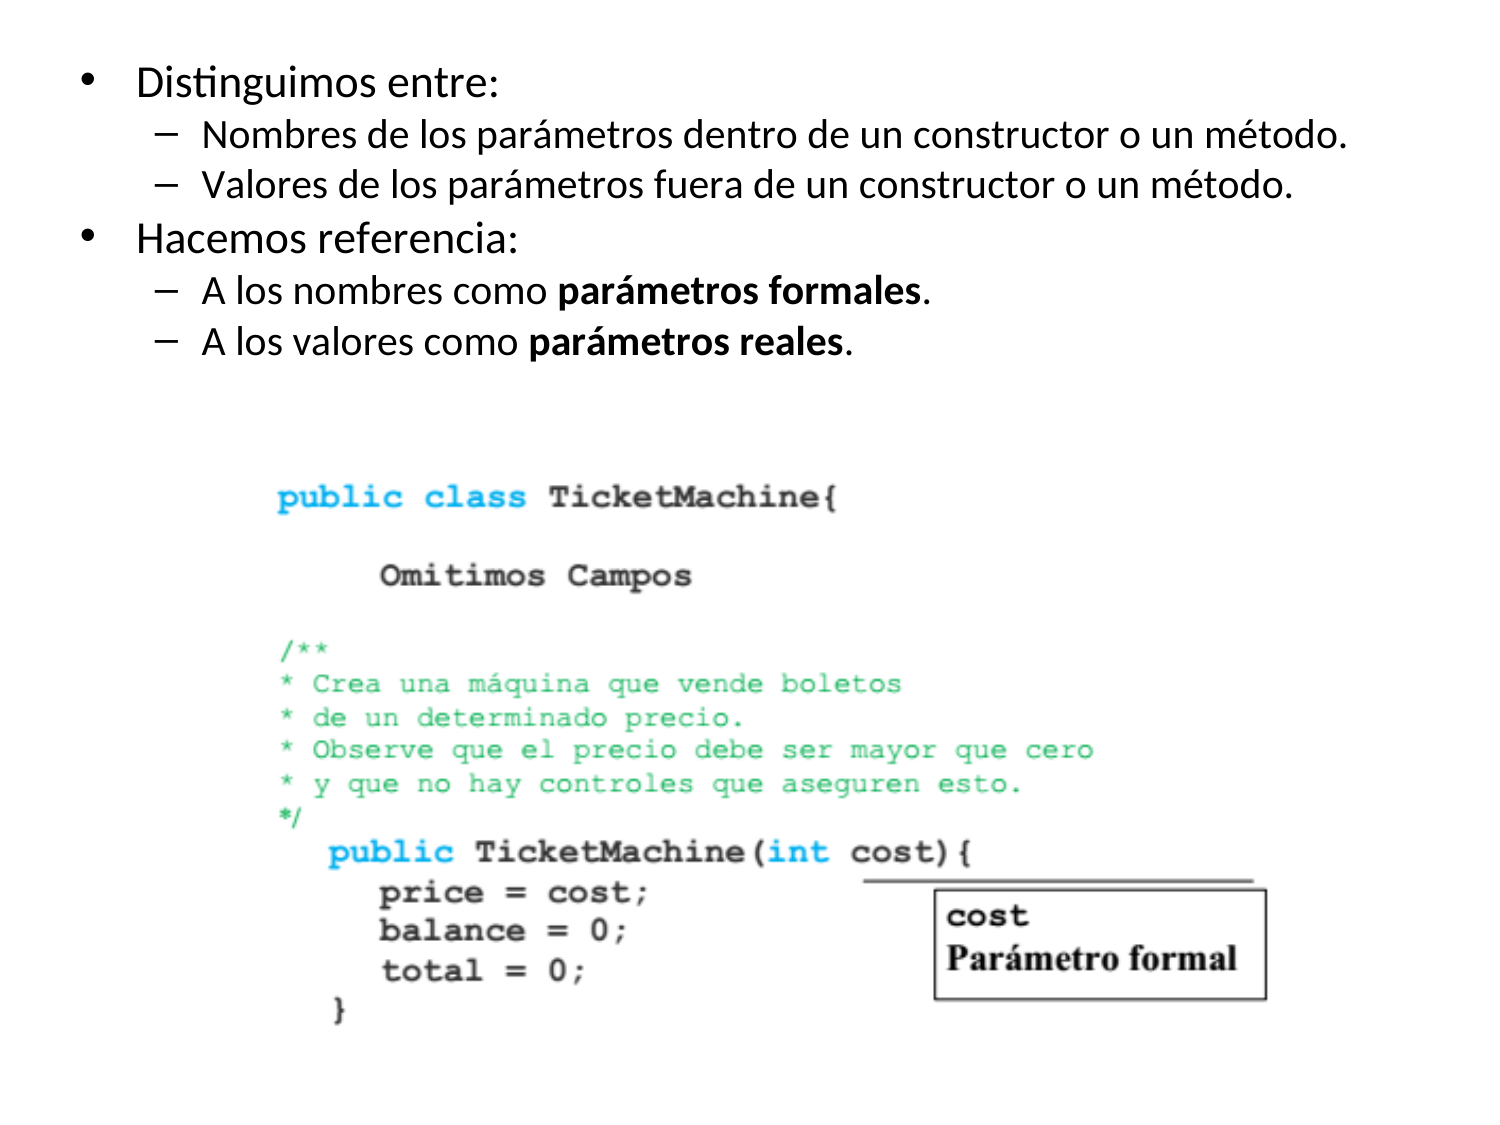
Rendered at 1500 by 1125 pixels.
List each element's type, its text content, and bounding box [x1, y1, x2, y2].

list Distinguimos entre: Nombres de los parámetros dentro de un constructor o un método. Valores de los parámetros fuera de un constructor o un método. Hacemos referencia: A los nombres como parámetros formales. A los valores como parámetros reales. [64, 54, 1415, 433]
picture [242, 467, 1291, 1094]
